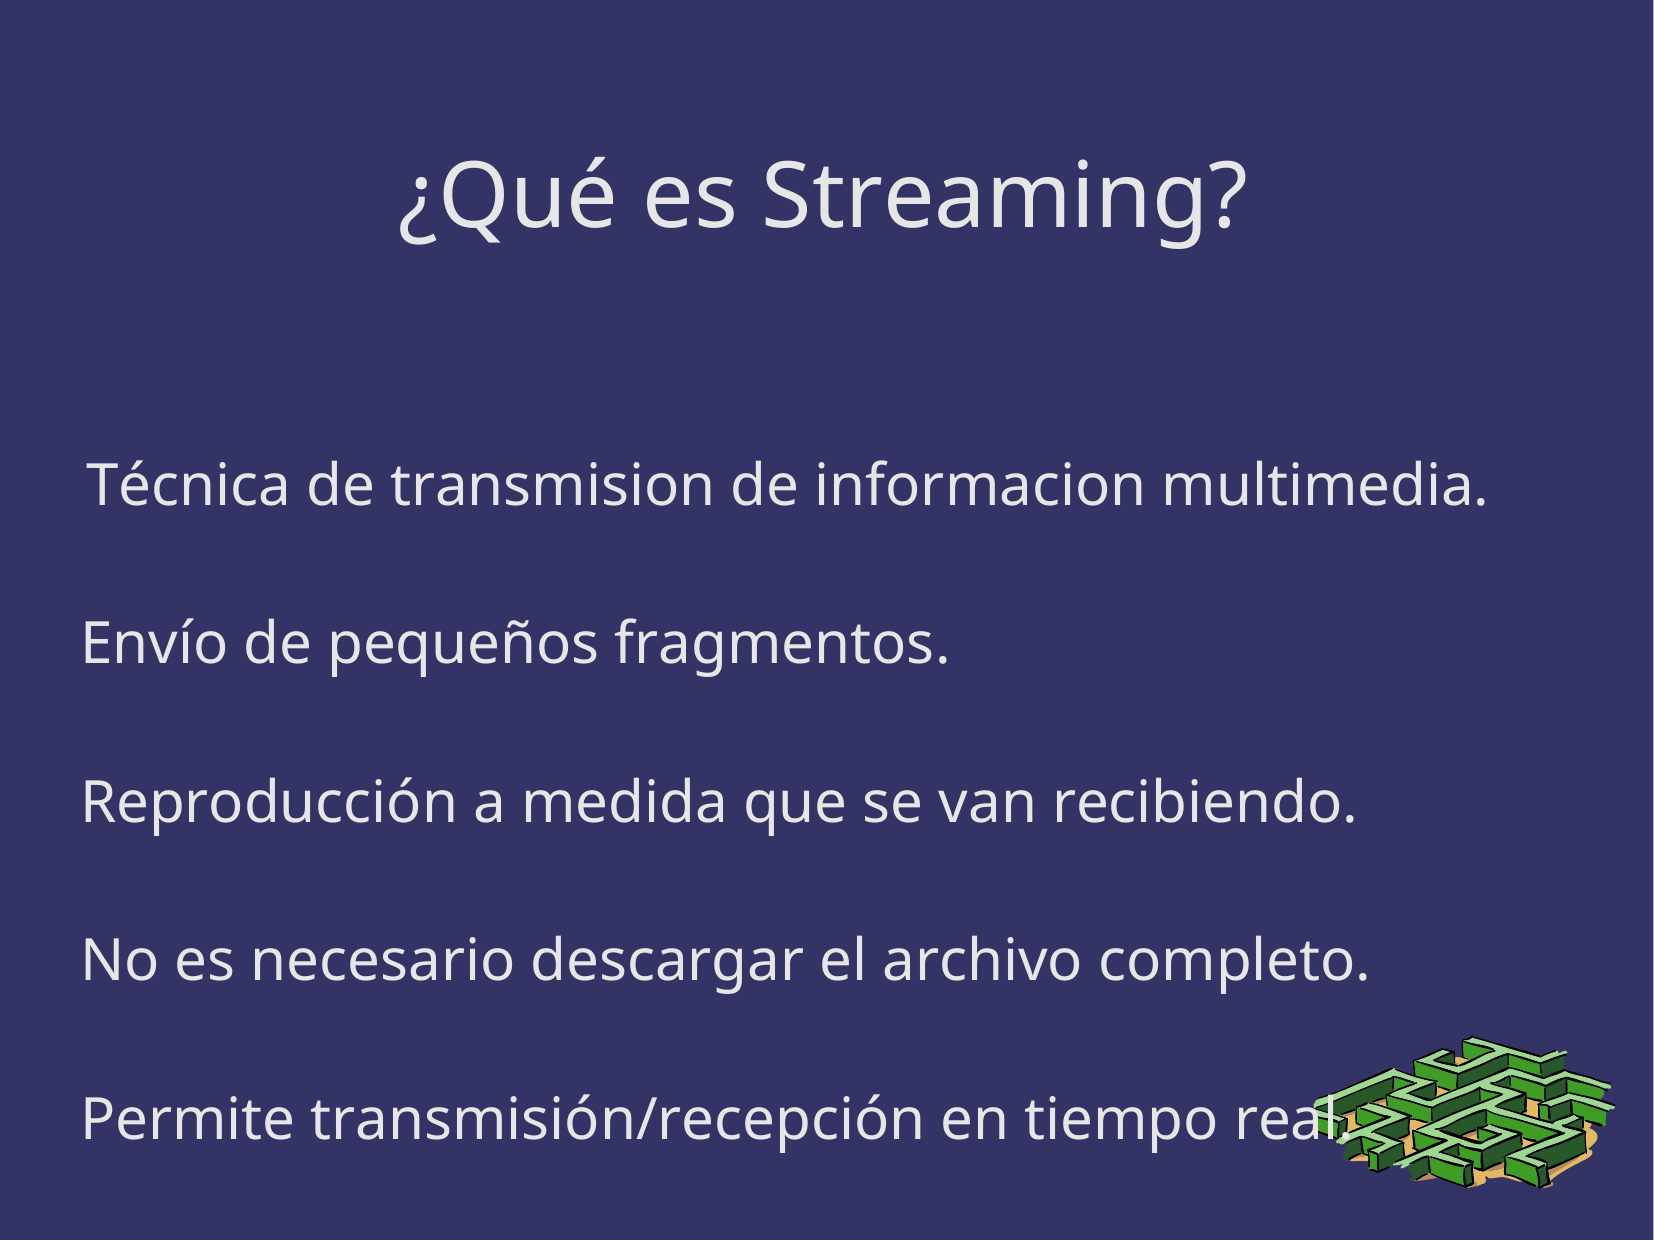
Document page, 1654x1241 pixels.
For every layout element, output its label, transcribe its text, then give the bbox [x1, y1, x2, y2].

list Técnica de transmision de informacion multimedia. Envío de pequeños fragmentos. Reproducción a medida que se van recibiendo. No es necesario descargar el archivo completo. Permite transmisión/recepción en tiempo real. [29, 442, 1625, 1152]
title ¿Qué es Streaming? [118, 88, 1531, 296]
